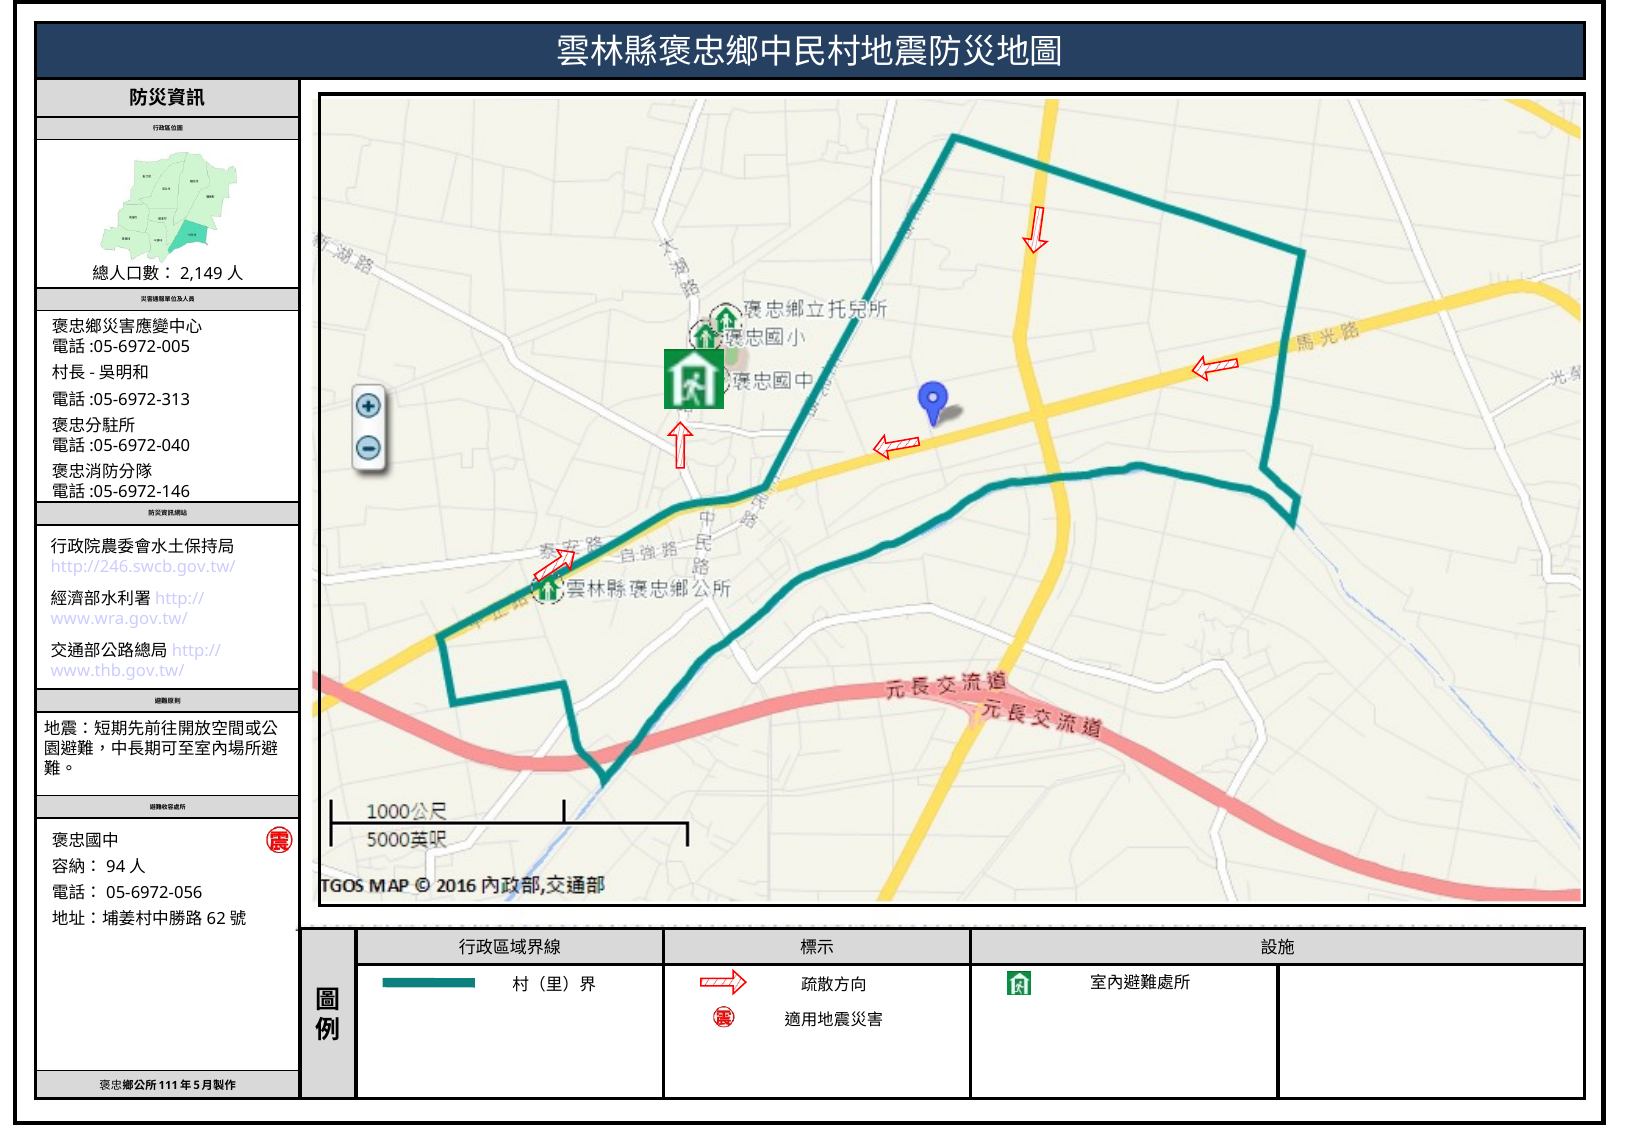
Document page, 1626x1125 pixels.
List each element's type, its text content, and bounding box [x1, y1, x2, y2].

text_box 避難原則 [37, 689, 298, 712]
text_box [534, 549, 575, 581]
text_box 褒忠鄉公所111年5月製作 [37, 1070, 298, 1097]
picture [68, 146, 269, 268]
text_box [700, 970, 746, 994]
text_box 行政院農委會水土保持局http://246.swcb.gov.tw/ 經濟部水利署http://www.wra.gov.tw/ 交通部公路總局http://www.thb.gov.tw/ [35, 527, 303, 688]
text_box 行政區位圖 [37, 116, 298, 140]
text_box 防災資訊 [37, 80, 298, 116]
text_box 地震：短期先前往開放空間或公園避難，中長期可至室內場所避難。 [29, 710, 297, 786]
picture [264, 825, 295, 855]
text_box 適用地震災害 [694, 1000, 974, 1037]
text_box [668, 422, 693, 468]
picture [301, 99, 1581, 927]
text_box 村（里）界 [414, 966, 695, 1002]
text_box 雲林縣褒忠鄉中民村地震防災地圖 [35, 22, 1585, 79]
text_box 防災資訊網站 [37, 509, 298, 525]
text_box 避難收容處所 [37, 795, 298, 819]
text_box 災害通報單位及人員 [37, 288, 298, 308]
text_box 疏散方向 [695, 966, 974, 1000]
text_box 褒忠鄉災害應變中心 電話:05-6972-005 村長-吳明和 電話:05-6972-313 褒忠分駐所 電話:05-6972-040 褒忠消防分隊 電話:05-6972-146 [37, 308, 301, 509]
text_box 褒忠國中 容納：94人 電話：05-6972-056 地址：埔姜村中勝路62號 [37, 821, 301, 936]
text_box 設施 [970, 930, 1583, 963]
text_box [1192, 356, 1239, 381]
text_box 圖例 [302, 930, 356, 1097]
text_box 行政區域界線 [356, 930, 664, 965]
text_box [873, 435, 920, 459]
picture [321, 99, 1581, 904]
text_box 標示 [664, 930, 970, 965]
text_box [1023, 206, 1047, 253]
text_box 總人口數：2,149人 [68, 255, 268, 291]
picture [711, 1005, 735, 1029]
text_box 室內避難處所 [989, 964, 1292, 1001]
